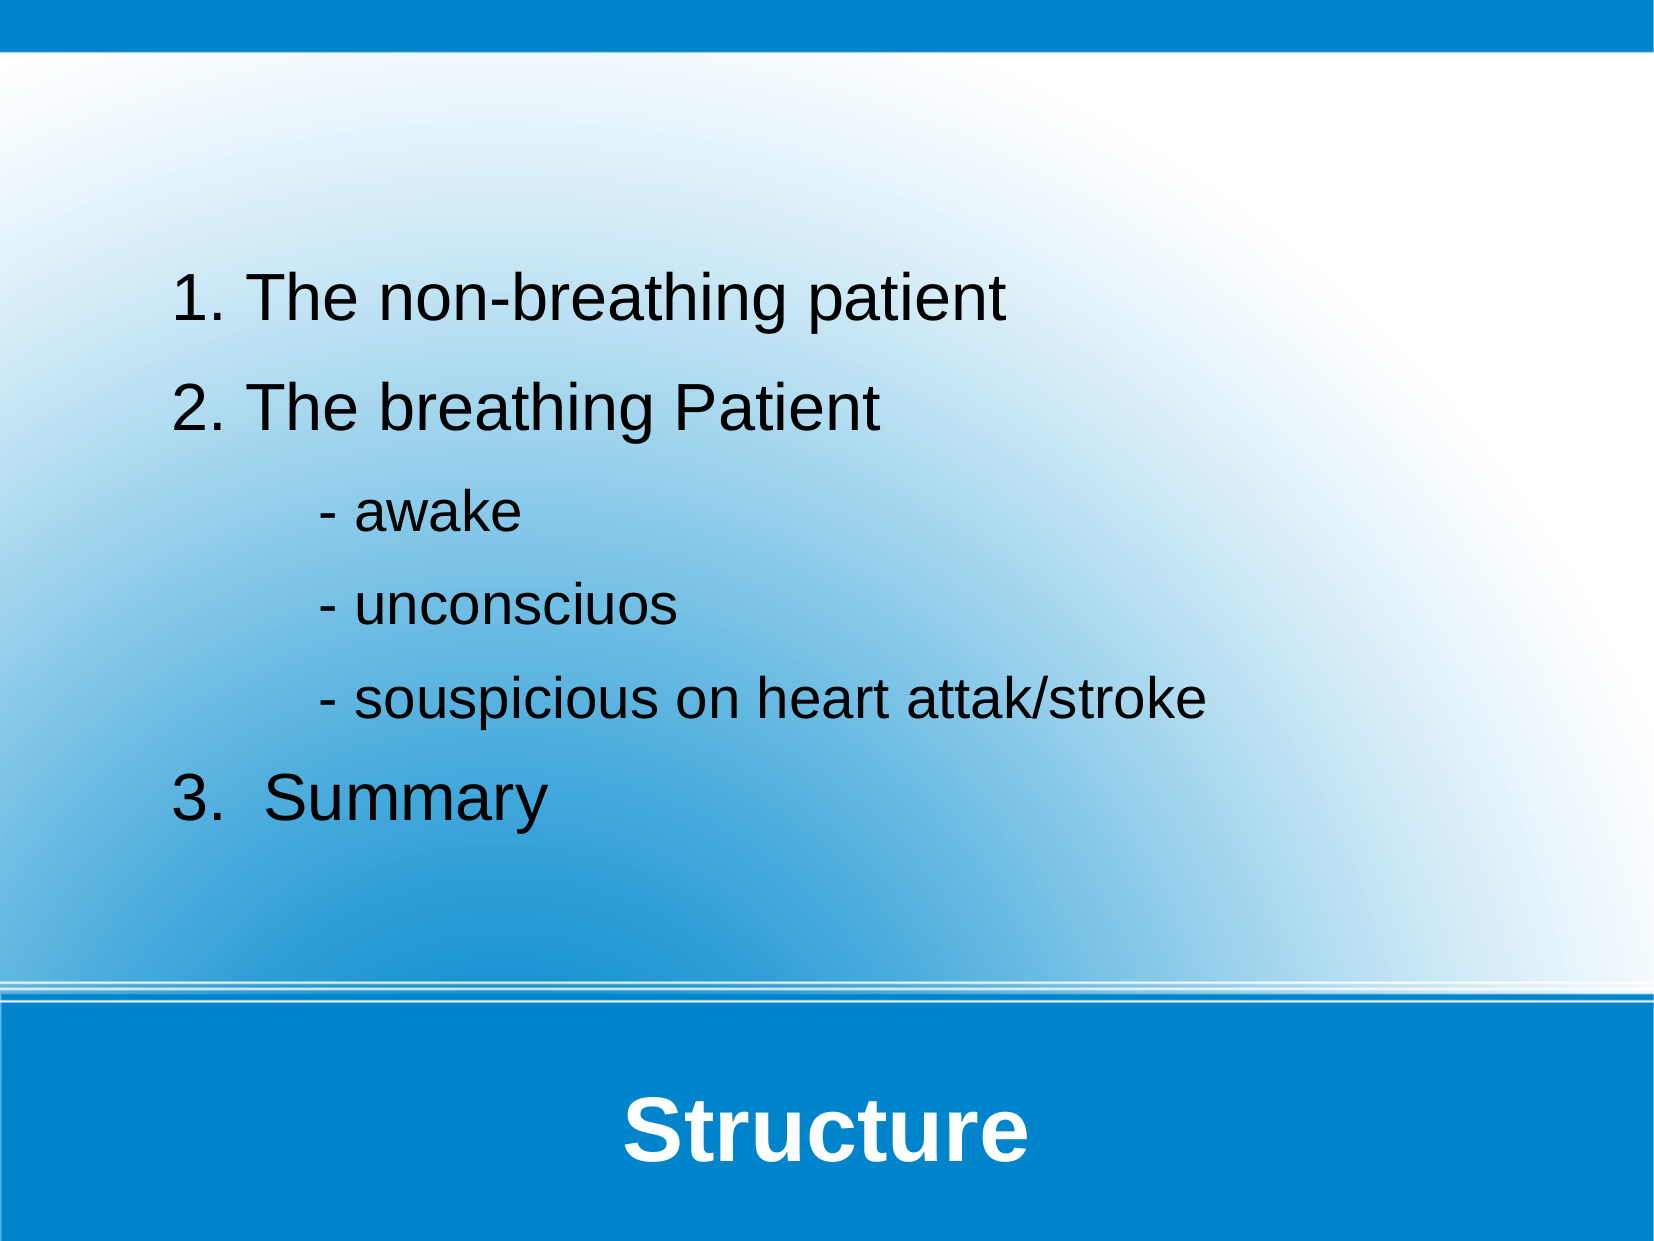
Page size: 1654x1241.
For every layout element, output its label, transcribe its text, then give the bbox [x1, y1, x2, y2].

list 1. The non-breathing patient 2. The breathing Patient - awake - unconsciuos - souspicious on heart attak/stroke 3. Summary [82, 253, 1571, 1241]
